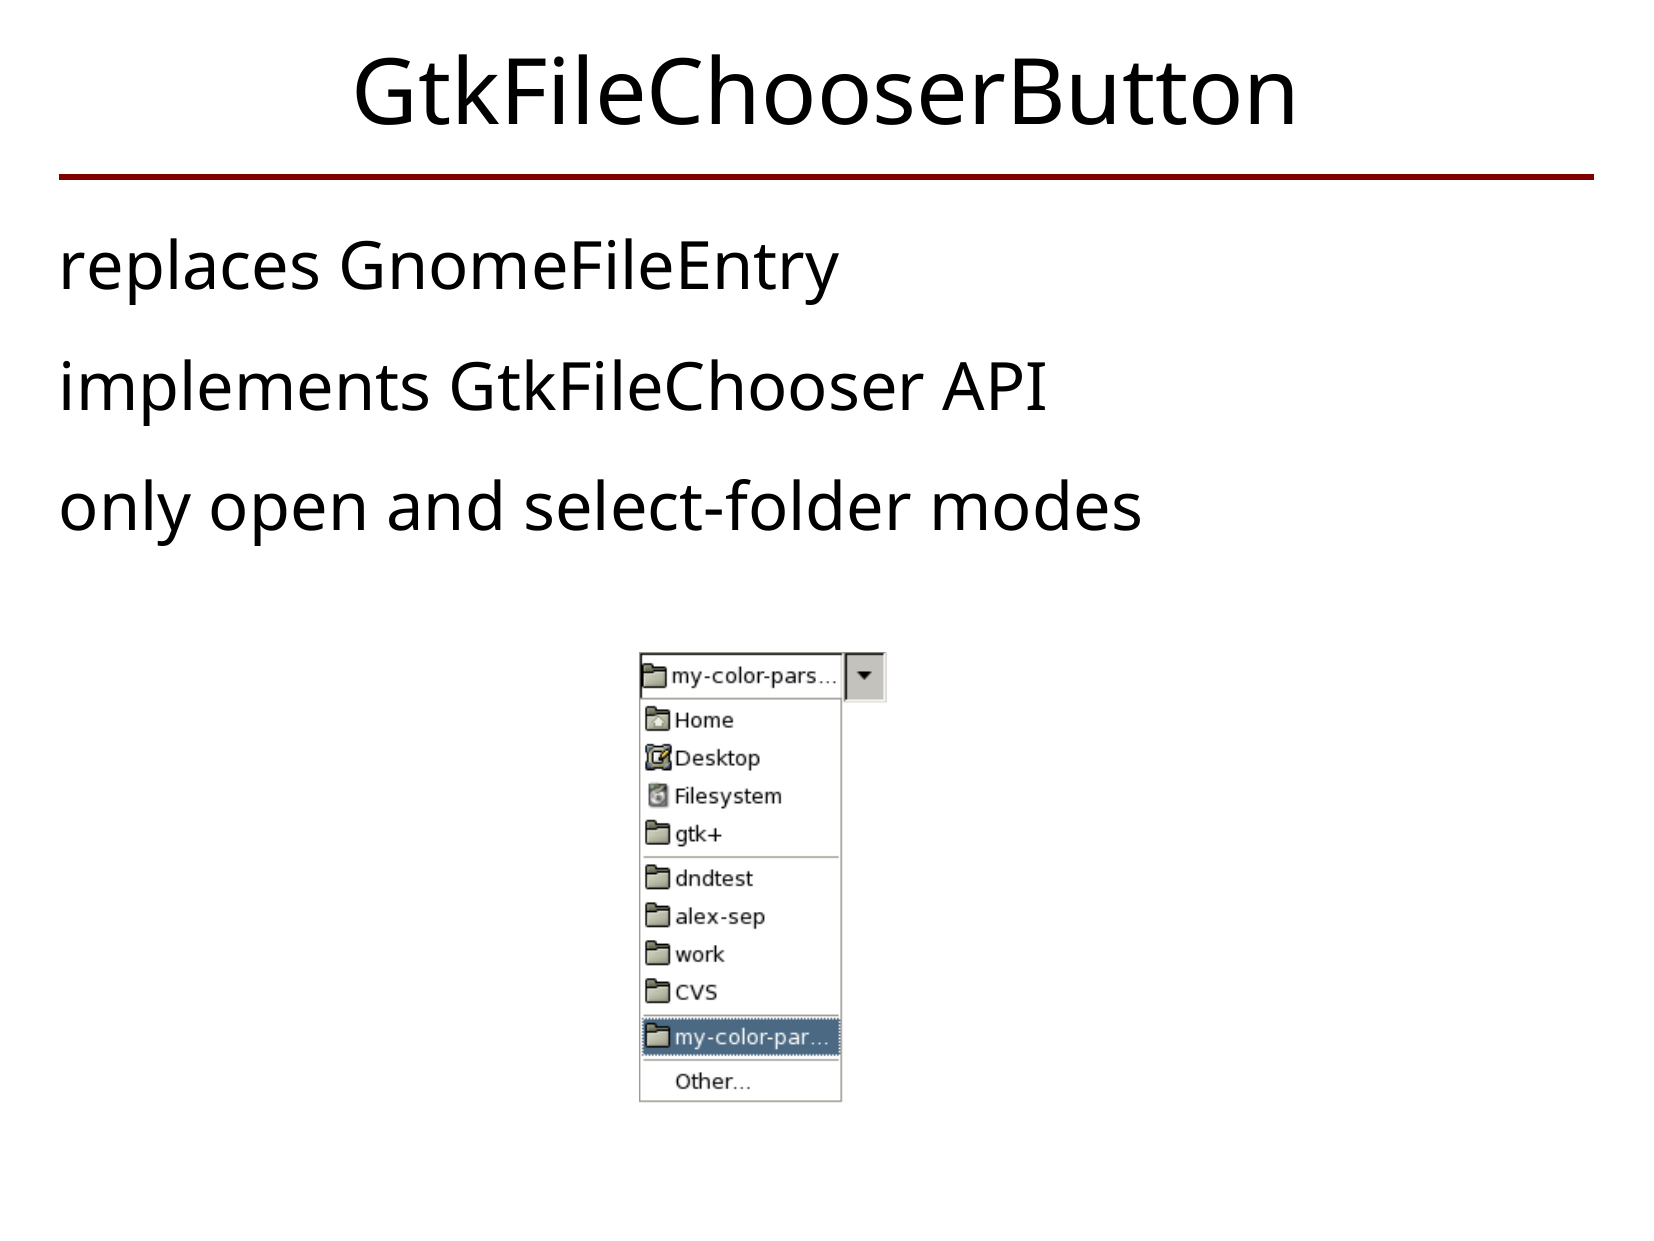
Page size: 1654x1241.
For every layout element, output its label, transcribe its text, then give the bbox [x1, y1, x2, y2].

picture [639, 652, 887, 1104]
list replaces GnomeFileEntry implements GtkFileChooser API only open and select-folder modes [41, 218, 1598, 1197]
title GtkFileChooserButton [59, 0, 1595, 178]
